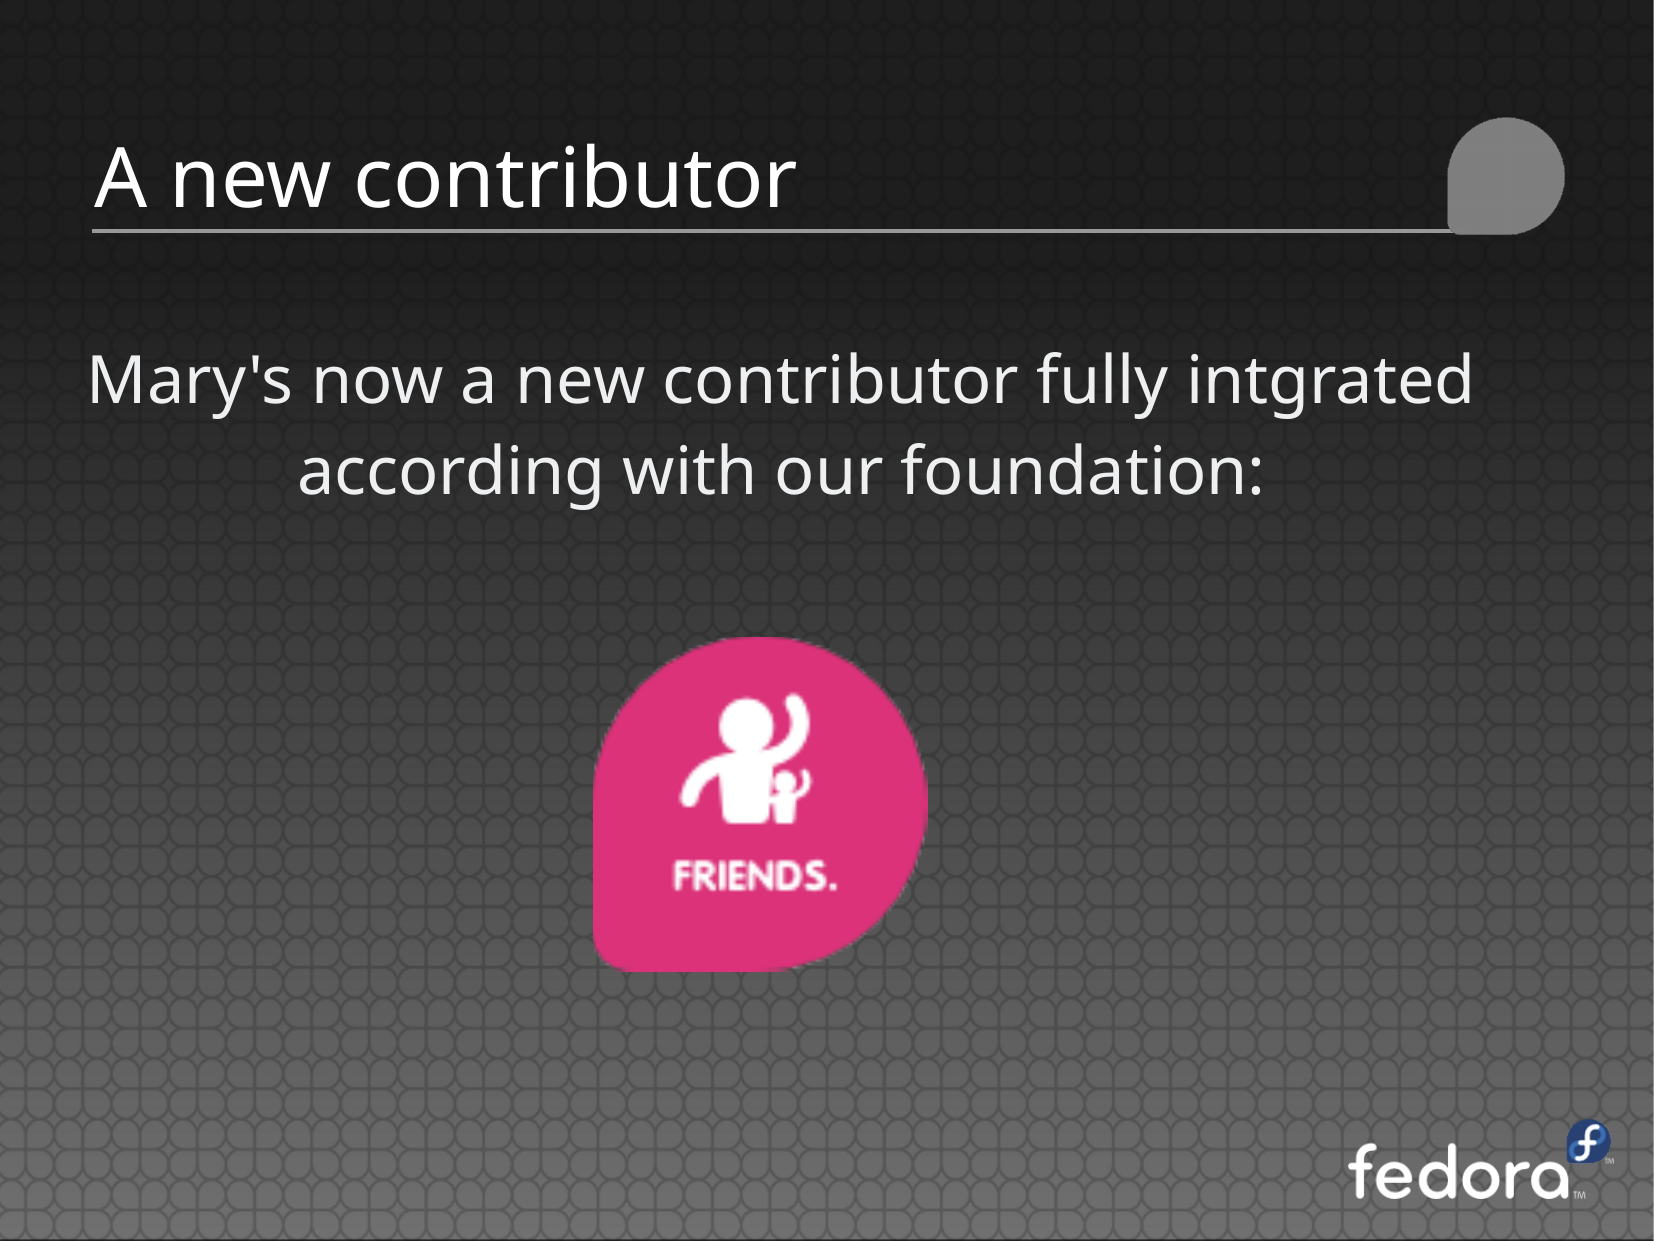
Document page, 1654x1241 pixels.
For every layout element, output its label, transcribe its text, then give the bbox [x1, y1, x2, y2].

title A new contributor [94, 100, 1426, 251]
list Mary's now a new contributor fully intgrated according with our foundation: [38, 332, 1527, 569]
picture [0, 0, 1654, 1241]
